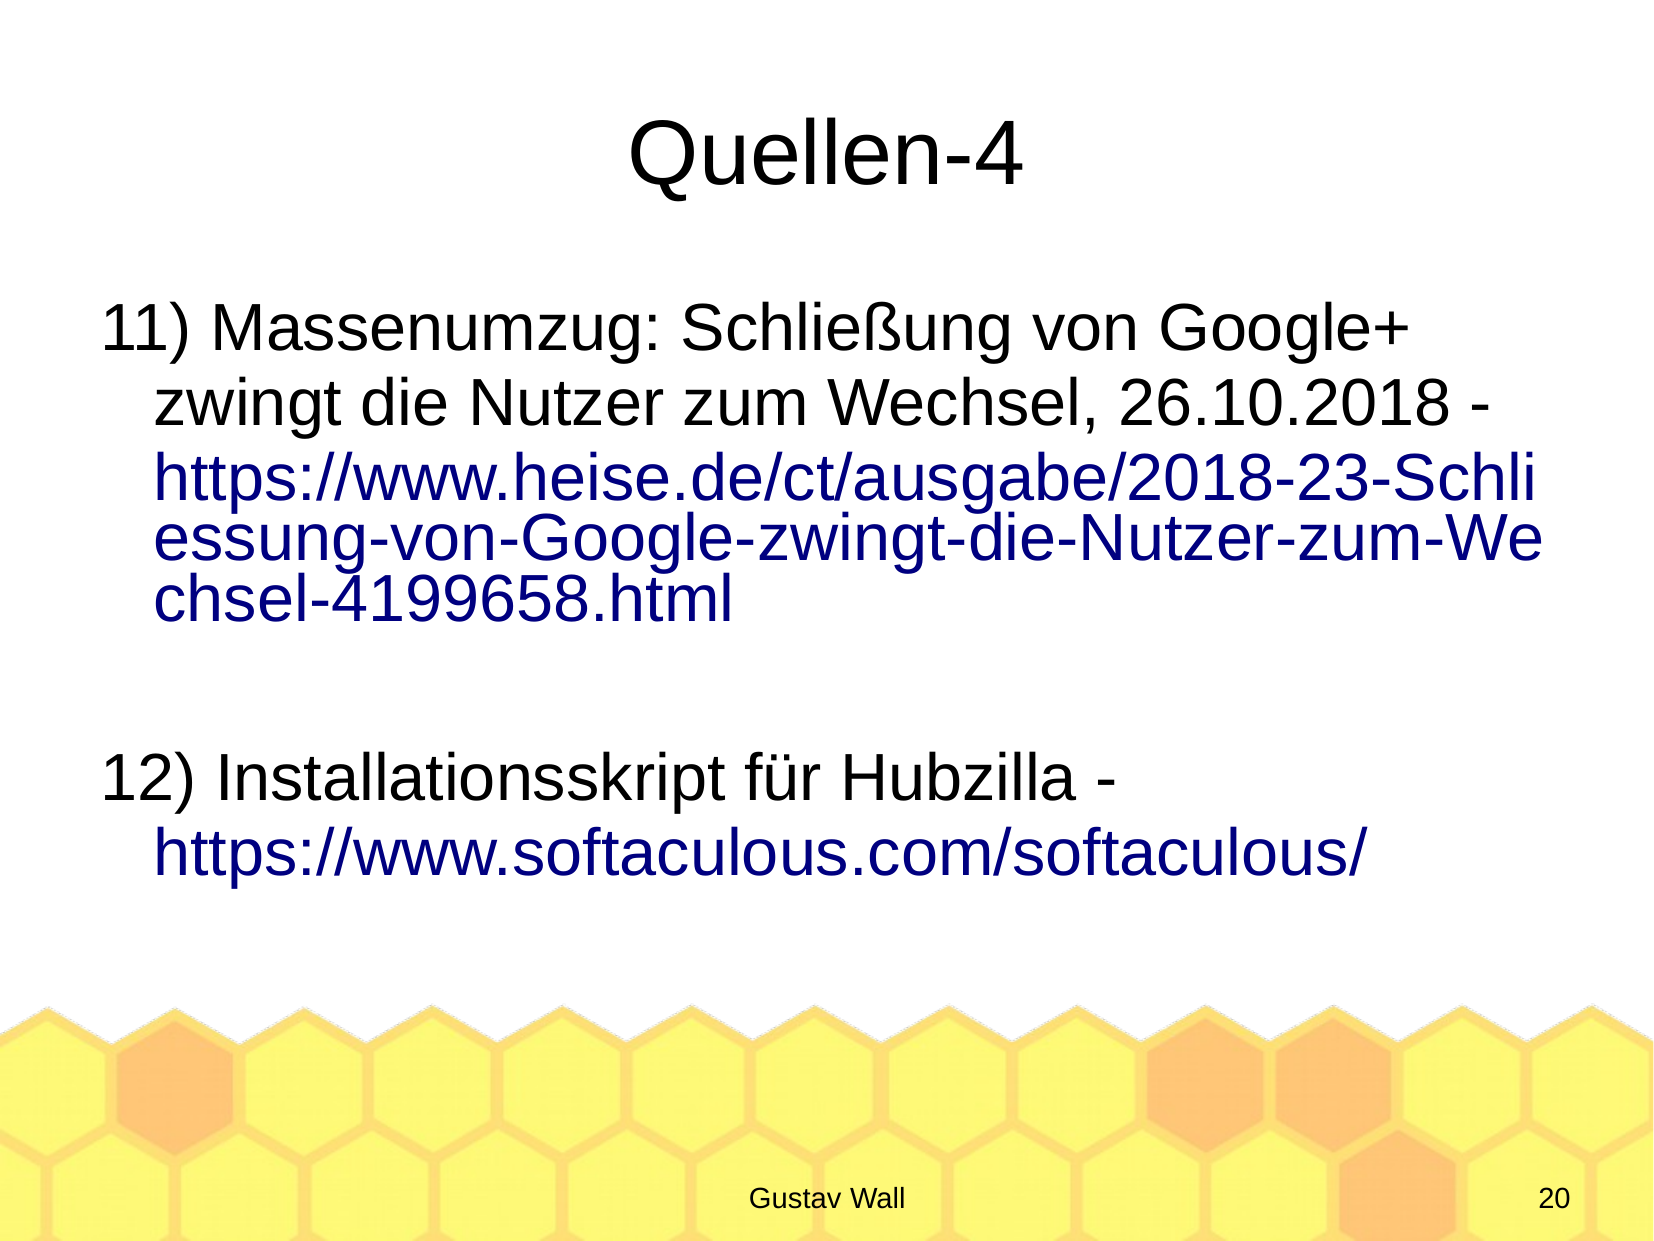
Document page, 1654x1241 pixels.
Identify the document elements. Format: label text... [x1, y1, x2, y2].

list Massenumzug: Schließung von Google+ zwingt die Nutzer zum Wechsel, 26.10.2018 - https://www.heise.de/ct/ausgabe/2018-23-Schliessung-von-Google-zwingt-die-Nutzer-zum-Wechsel-4199658.html Installationsskript für Hubzilla - https://www.softaculous.com/softaculous/ [82, 290, 1571, 1010]
title Quellen-4 [82, 49, 1571, 257]
picture [0, 1001, 1654, 1241]
